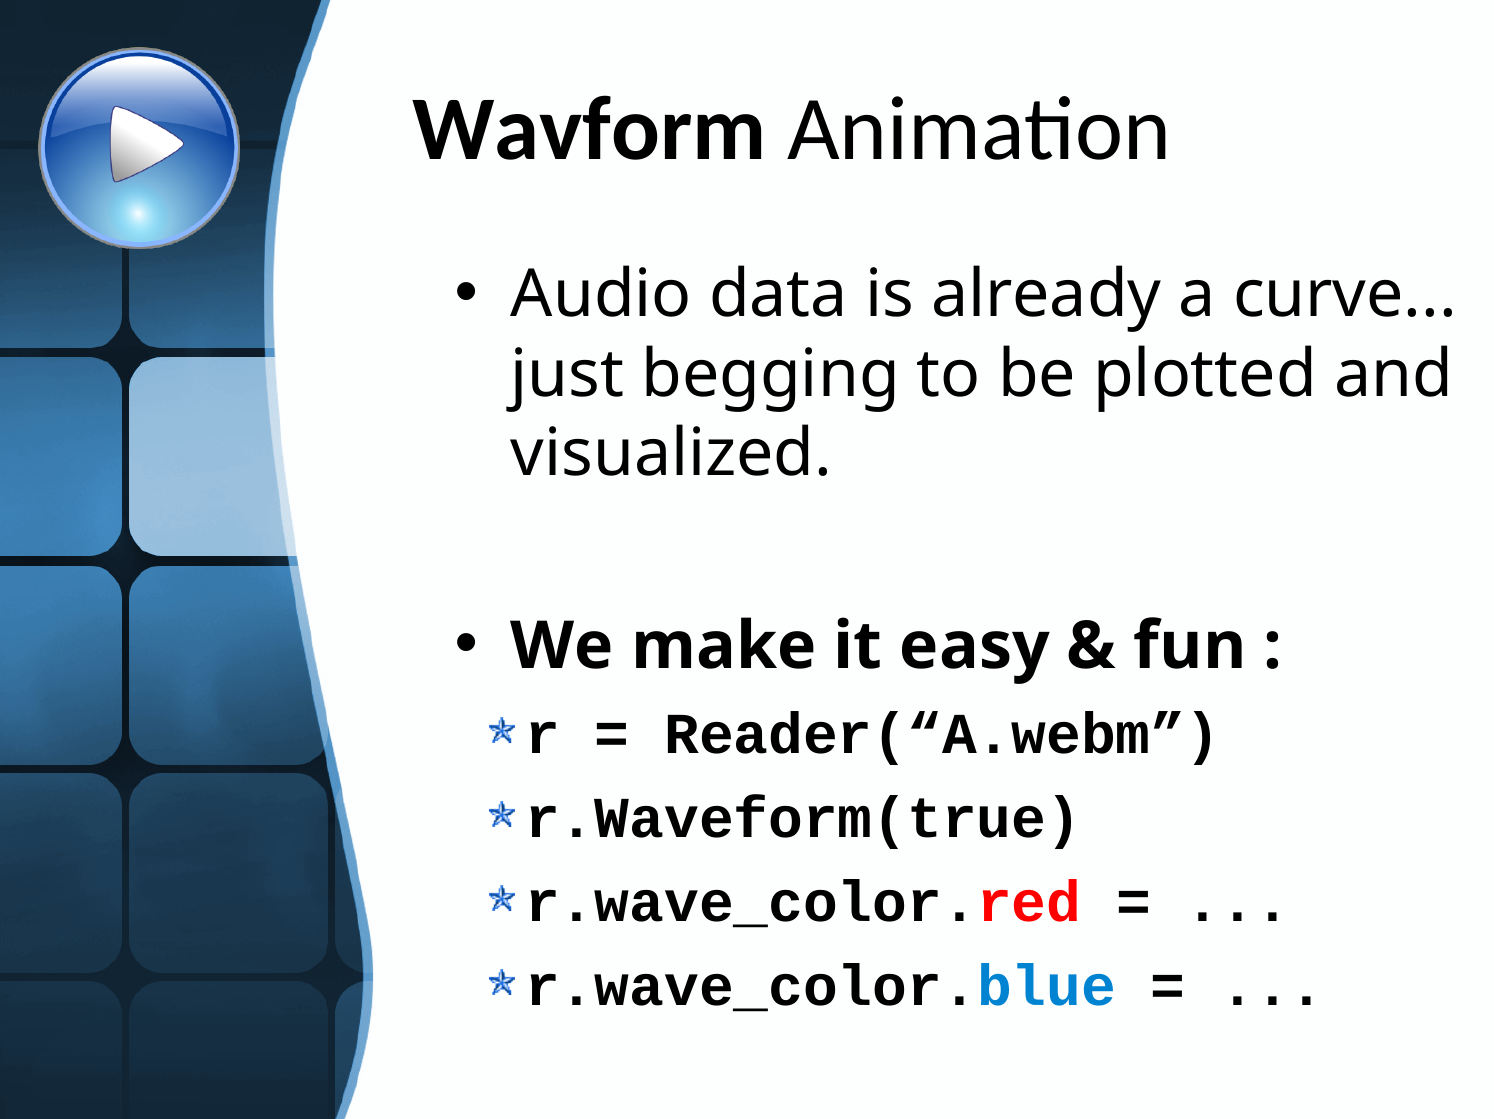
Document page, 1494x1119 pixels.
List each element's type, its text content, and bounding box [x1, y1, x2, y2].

picture [0, 0, 1494, 1119]
title Wavform Animation [397, 30, 1479, 217]
list Audio data is already a curve... just begging to be plotted and visualized. We make it easy & fun : r = Reader(“A.webm”) r.Waveform(true) r.wave_color.red = ... r.wave_color.blue = ... [439, 243, 1483, 1078]
